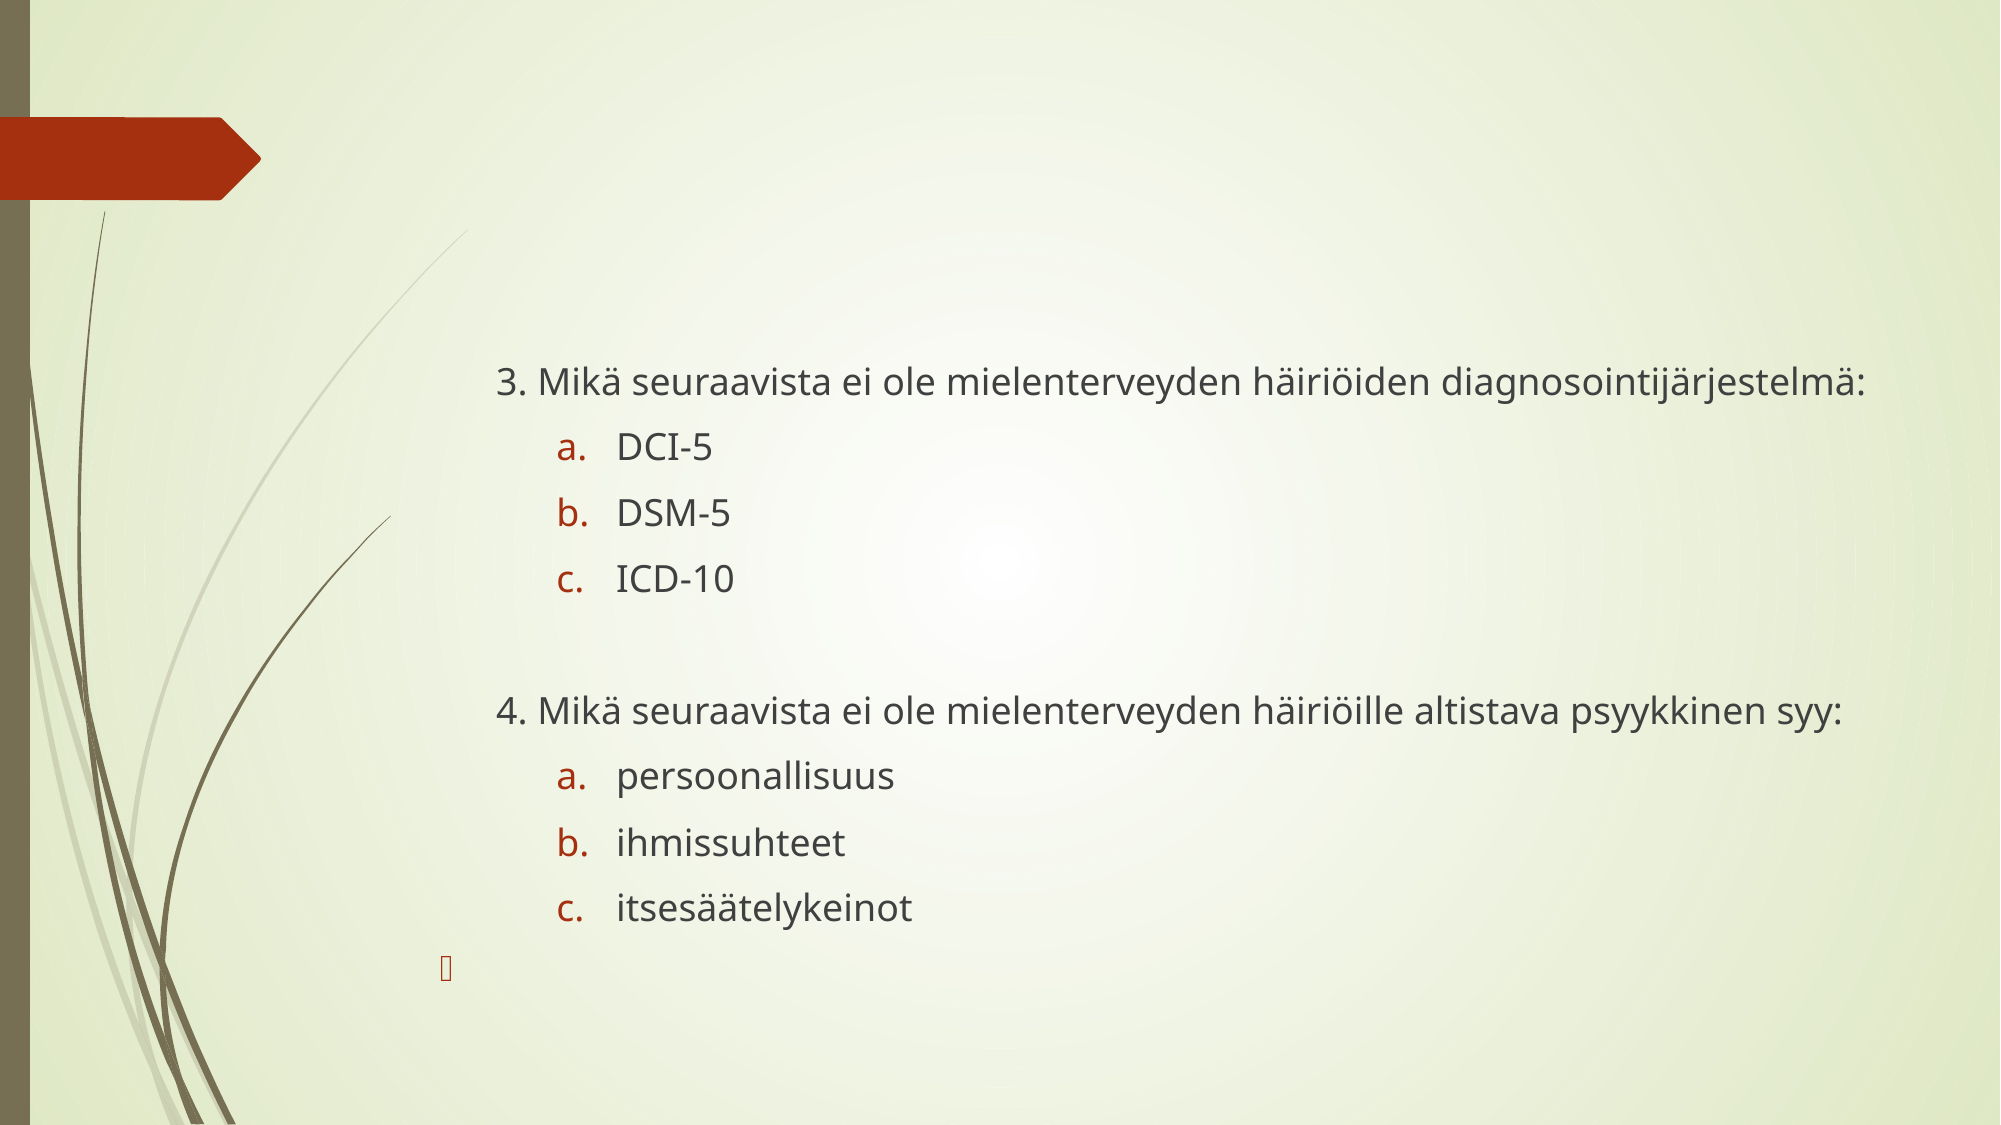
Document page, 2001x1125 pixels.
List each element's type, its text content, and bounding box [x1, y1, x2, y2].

list 3. Mikä seuraavista ei ole mielenterveyden häiriöiden diagnosointijärjestelmä: DCI-5 DSM-5 ICD-10 4. Mikä seuraavista ei ole mielenterveyden häiriöille altistava psyykkinen syy: persoonallisuus ihmissuhteet itsesäätelykeinot [424, 350, 1888, 970]
